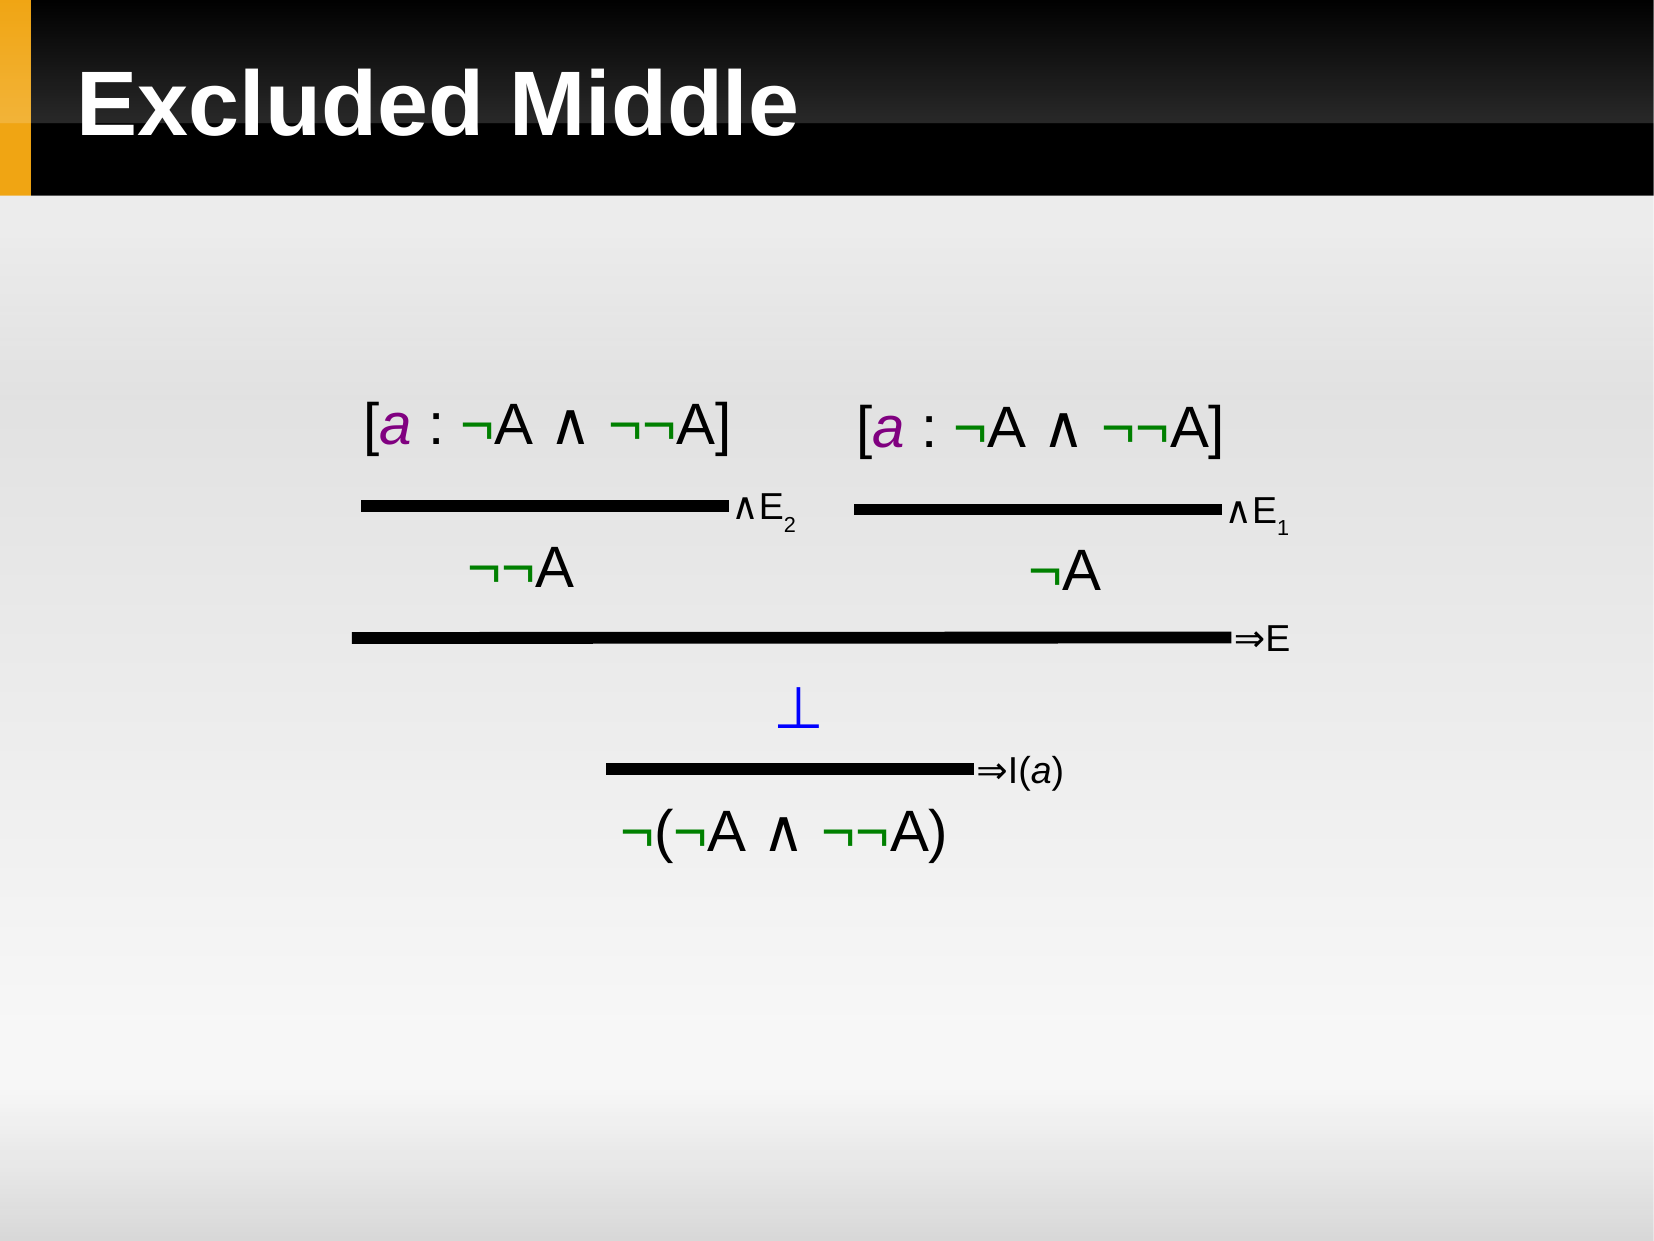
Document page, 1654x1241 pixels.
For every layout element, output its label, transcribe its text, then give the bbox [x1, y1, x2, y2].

text_box ⊥ [758, 668, 840, 757]
text_box ¬A [1013, 530, 1116, 619]
title Excluded Middle [76, 0, 1565, 208]
text_box [a : ¬A ∧ ¬¬A] [841, 387, 1240, 477]
text_box ⇒I(a) [961, 741, 1080, 805]
text_box ∧E1 [1209, 481, 1304, 551]
picture [0, 0, 1654, 1241]
text_box ⇒E [1219, 609, 1306, 672]
text_box ¬(¬A ∧ ¬¬A) [605, 791, 964, 879]
text_box ¬¬A [453, 527, 590, 616]
text_box ∧E2 [716, 478, 811, 548]
text_box [a : ¬A ∧ ¬¬A] [348, 384, 747, 473]
